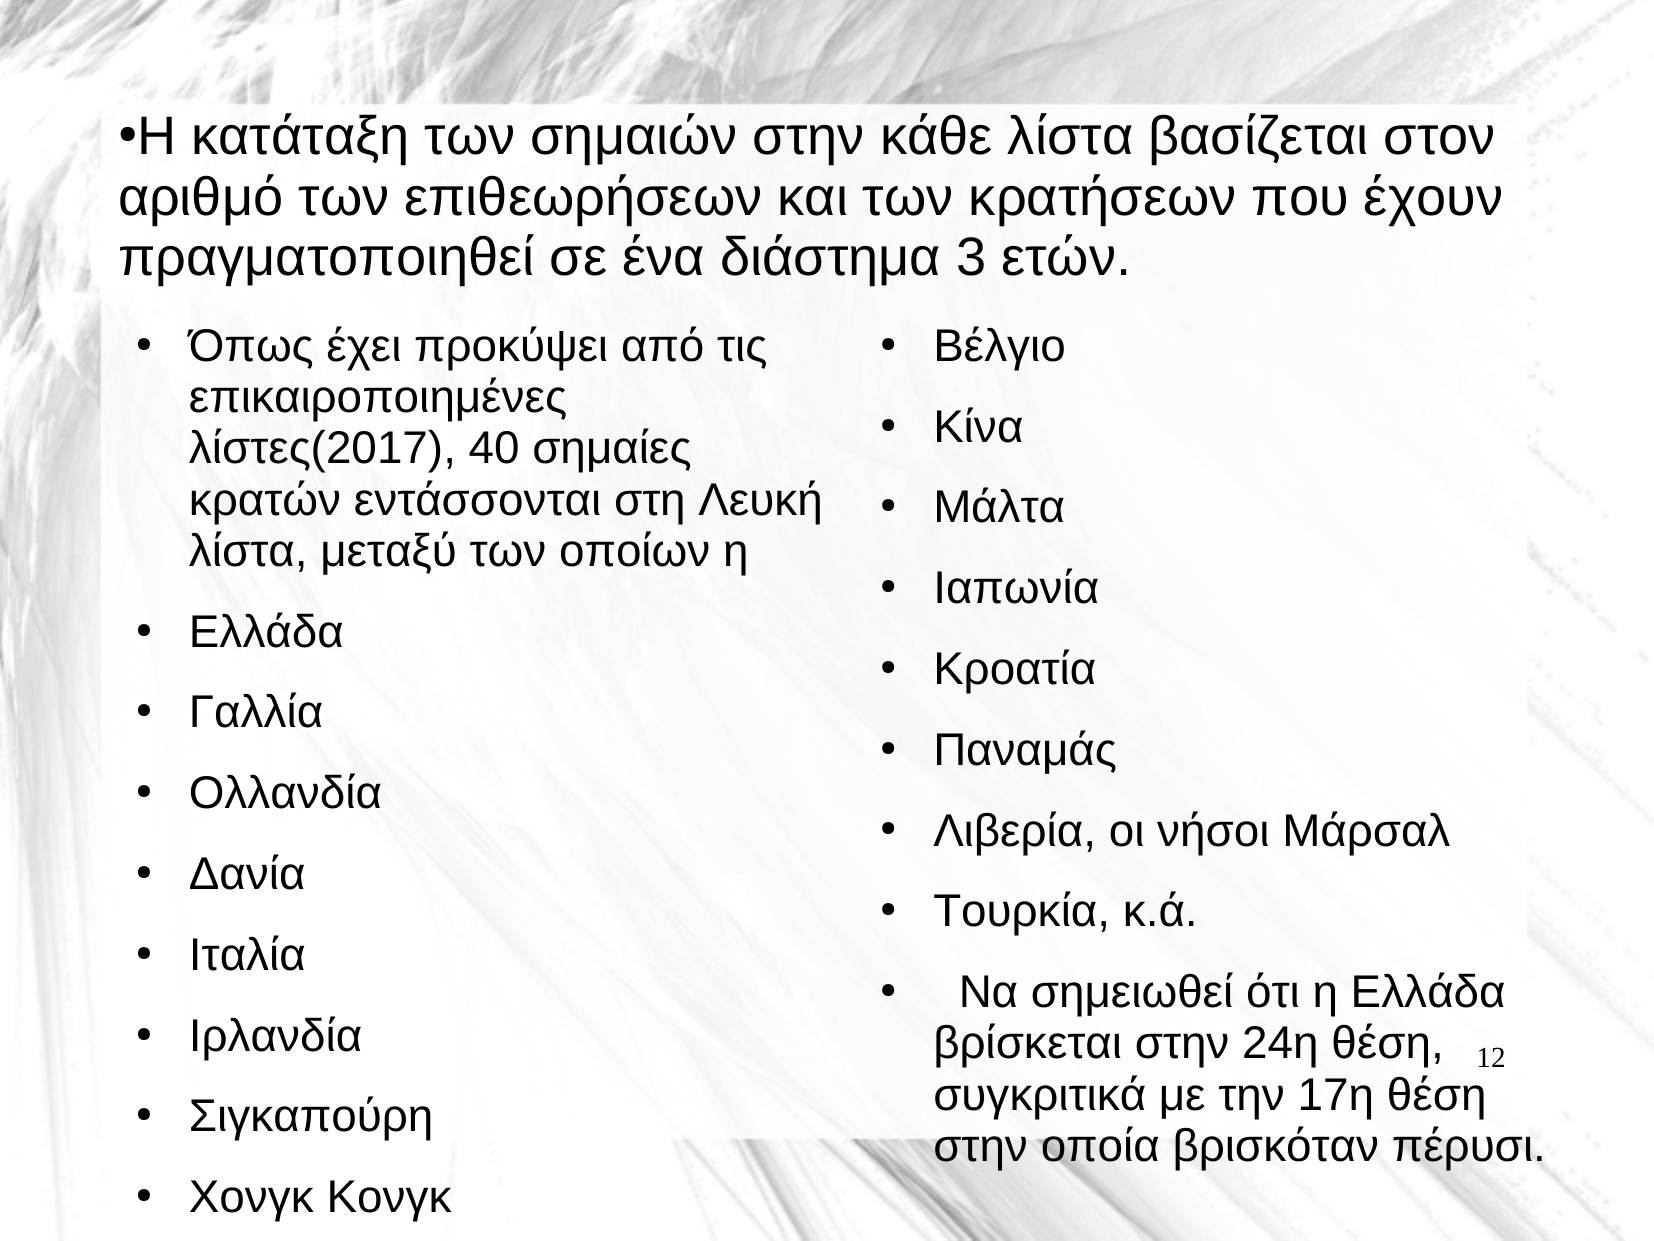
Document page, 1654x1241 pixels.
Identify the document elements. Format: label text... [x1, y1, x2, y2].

list Βέλγιο Κίνα Μάλτα Ιαπωνία Κροατία Παναμάς Λιβερία, οι νήσοι Μάρσαλ Τουρκία, κ.ά. Να σημειωθεί ότι η Ελλάδα βρίσκεται στην 24η θέση, συγκριτικά με την 17η θέση στην οποία βρισκόταν πέρυσι. [862, 319, 1572, 1169]
list Όπως έχει προκύψει από τις επικαιροποιημένες λίστες(2017), 40 σημαίες κρατών εντάσσονται στη Λευκή λίστα, μεταξύ των οποίων η Ελλάδα Γαλλία Ολλανδία Δανία Ιταλία Ιρλανδία Σιγκαπούρη Χονγκ Κονγκ [118, 319, 827, 1220]
picture [0, 0, 1654, 1241]
title Η κατάταξη των σημαιών στην κάθε λίστα βασίζεται στον αριθμό των επιθεωρήσεων και των κρατήσεων που έχουν πραγματοποιηθεί σε ένα διάστημα 3 ετών. [118, 105, 1506, 287]
